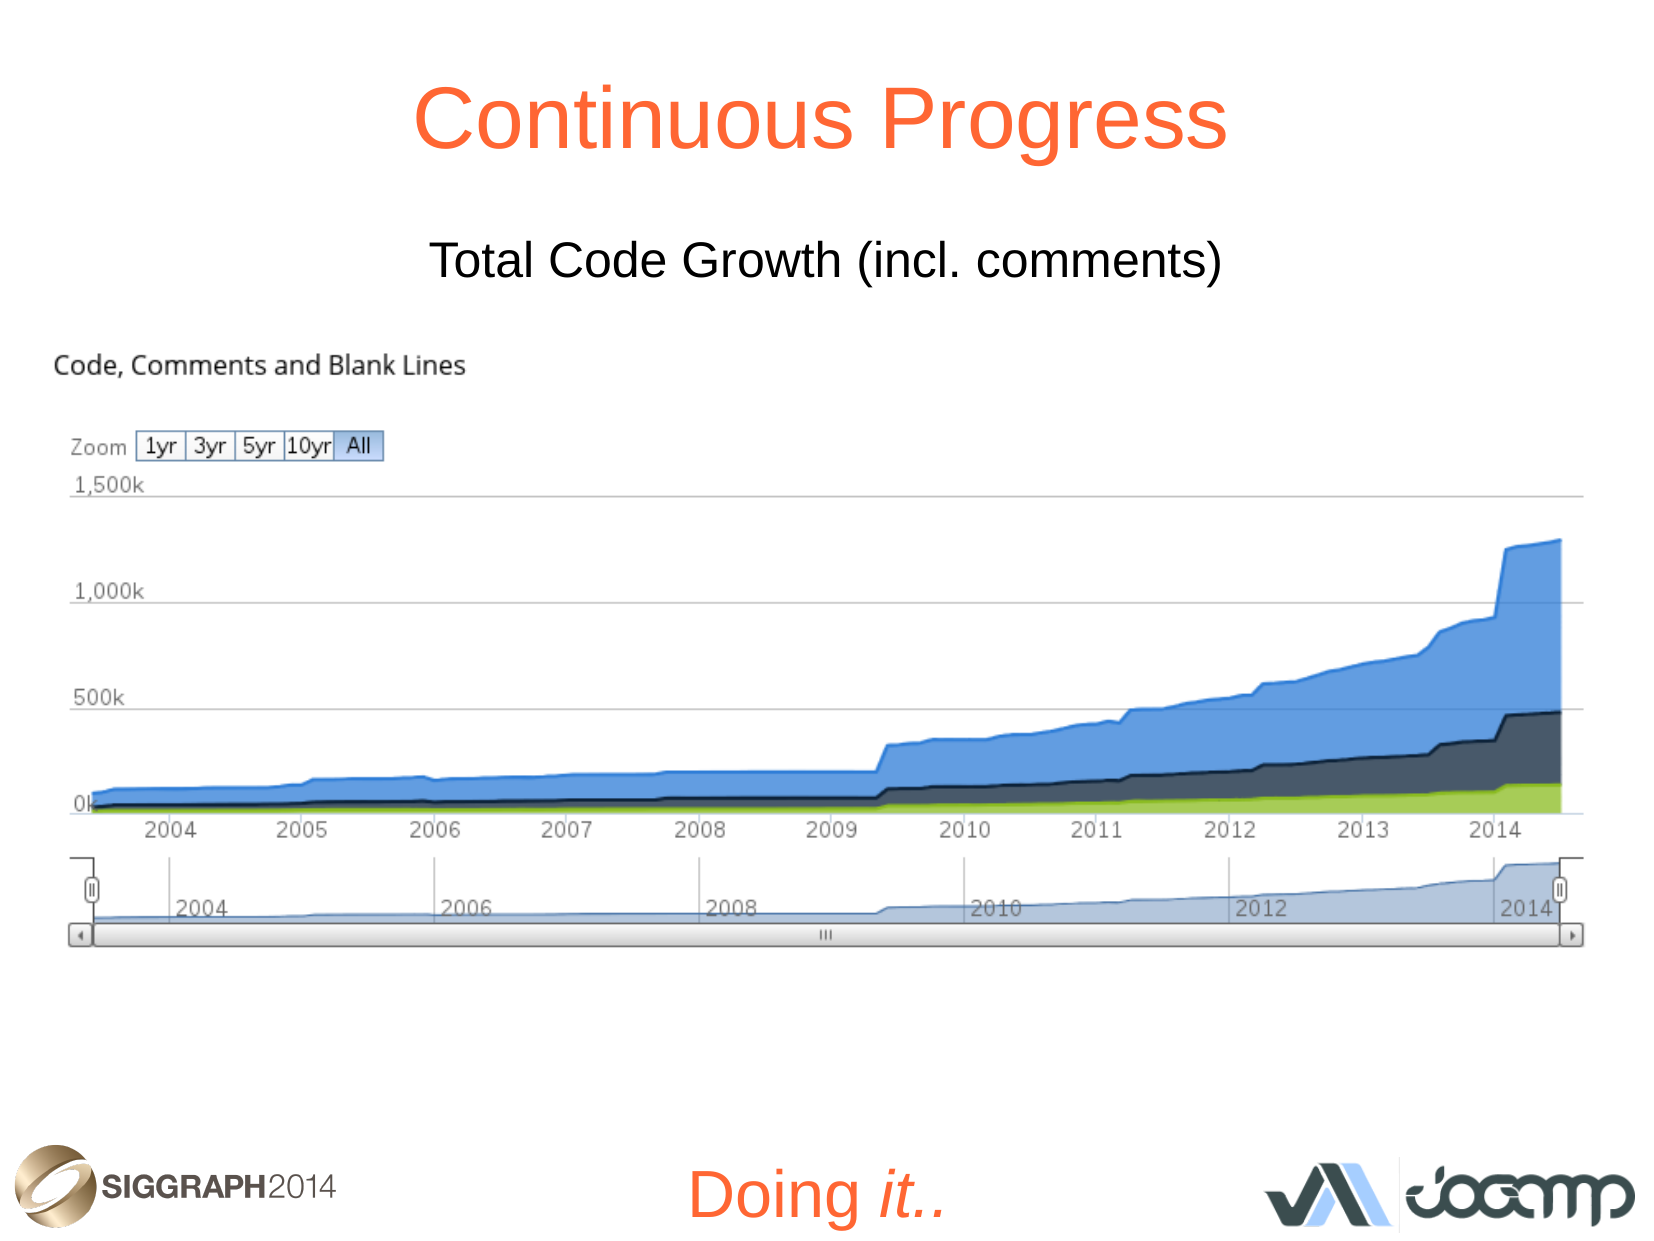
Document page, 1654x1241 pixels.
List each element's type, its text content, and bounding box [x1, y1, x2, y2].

picture [7, 1133, 343, 1239]
picture [24, 344, 1630, 991]
picture [1262, 1157, 1635, 1233]
text_box Doing it.. [672, 1149, 966, 1239]
text_box Total Code Growth (incl. comments) [413, 225, 1240, 296]
title Continuous Progress [68, 56, 1576, 181]
